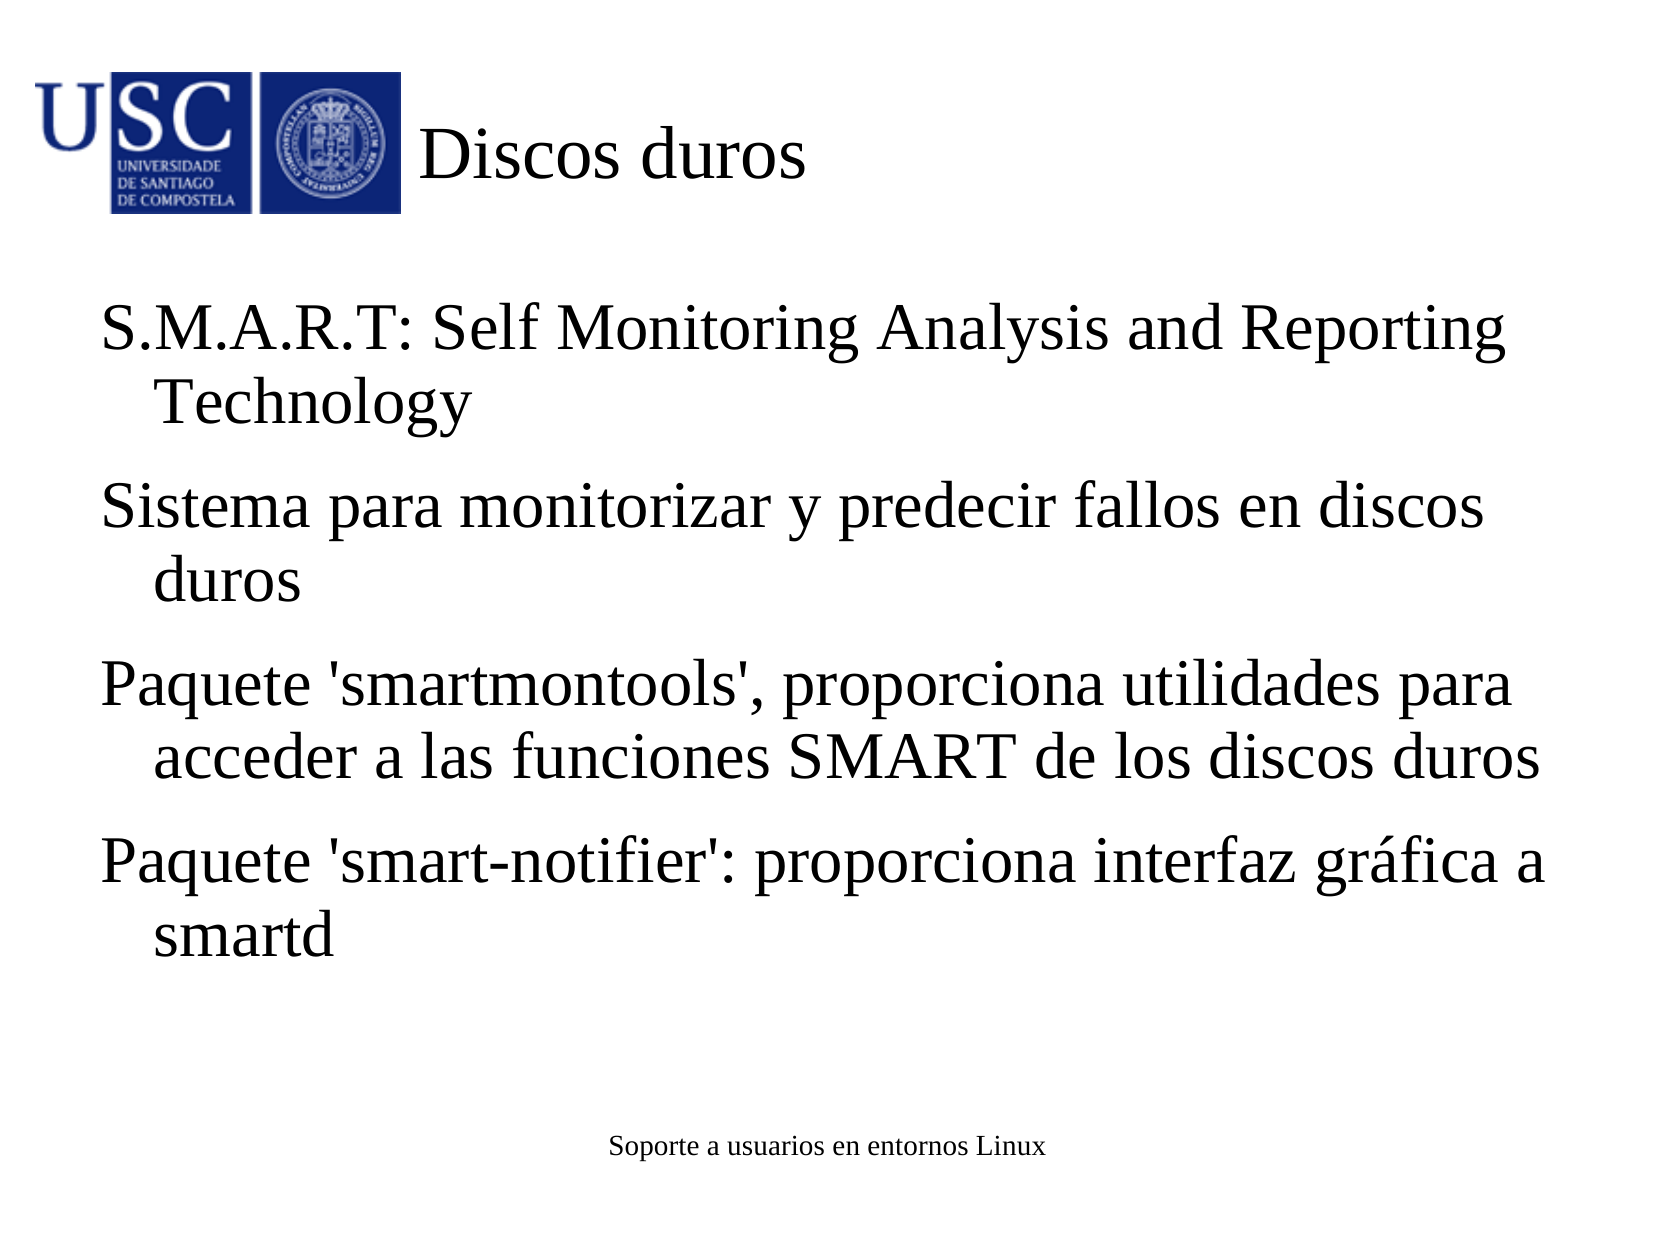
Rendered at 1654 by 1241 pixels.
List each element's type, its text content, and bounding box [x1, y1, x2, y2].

list S.M.A.R.T: Self Monitoring Analysis and Reporting Technology Sistema para monitorizar y predecir fallos en discos duros Paquete 'smartmontools', proporciona utilidades para acceder a las funciones SMART de los discos duros Paquete 'smart-notifier': proporciona interfaz gráfica a smartd [82, 290, 1571, 1109]
title Discos duros [418, 49, 1571, 257]
picture [35, 72, 401, 214]
